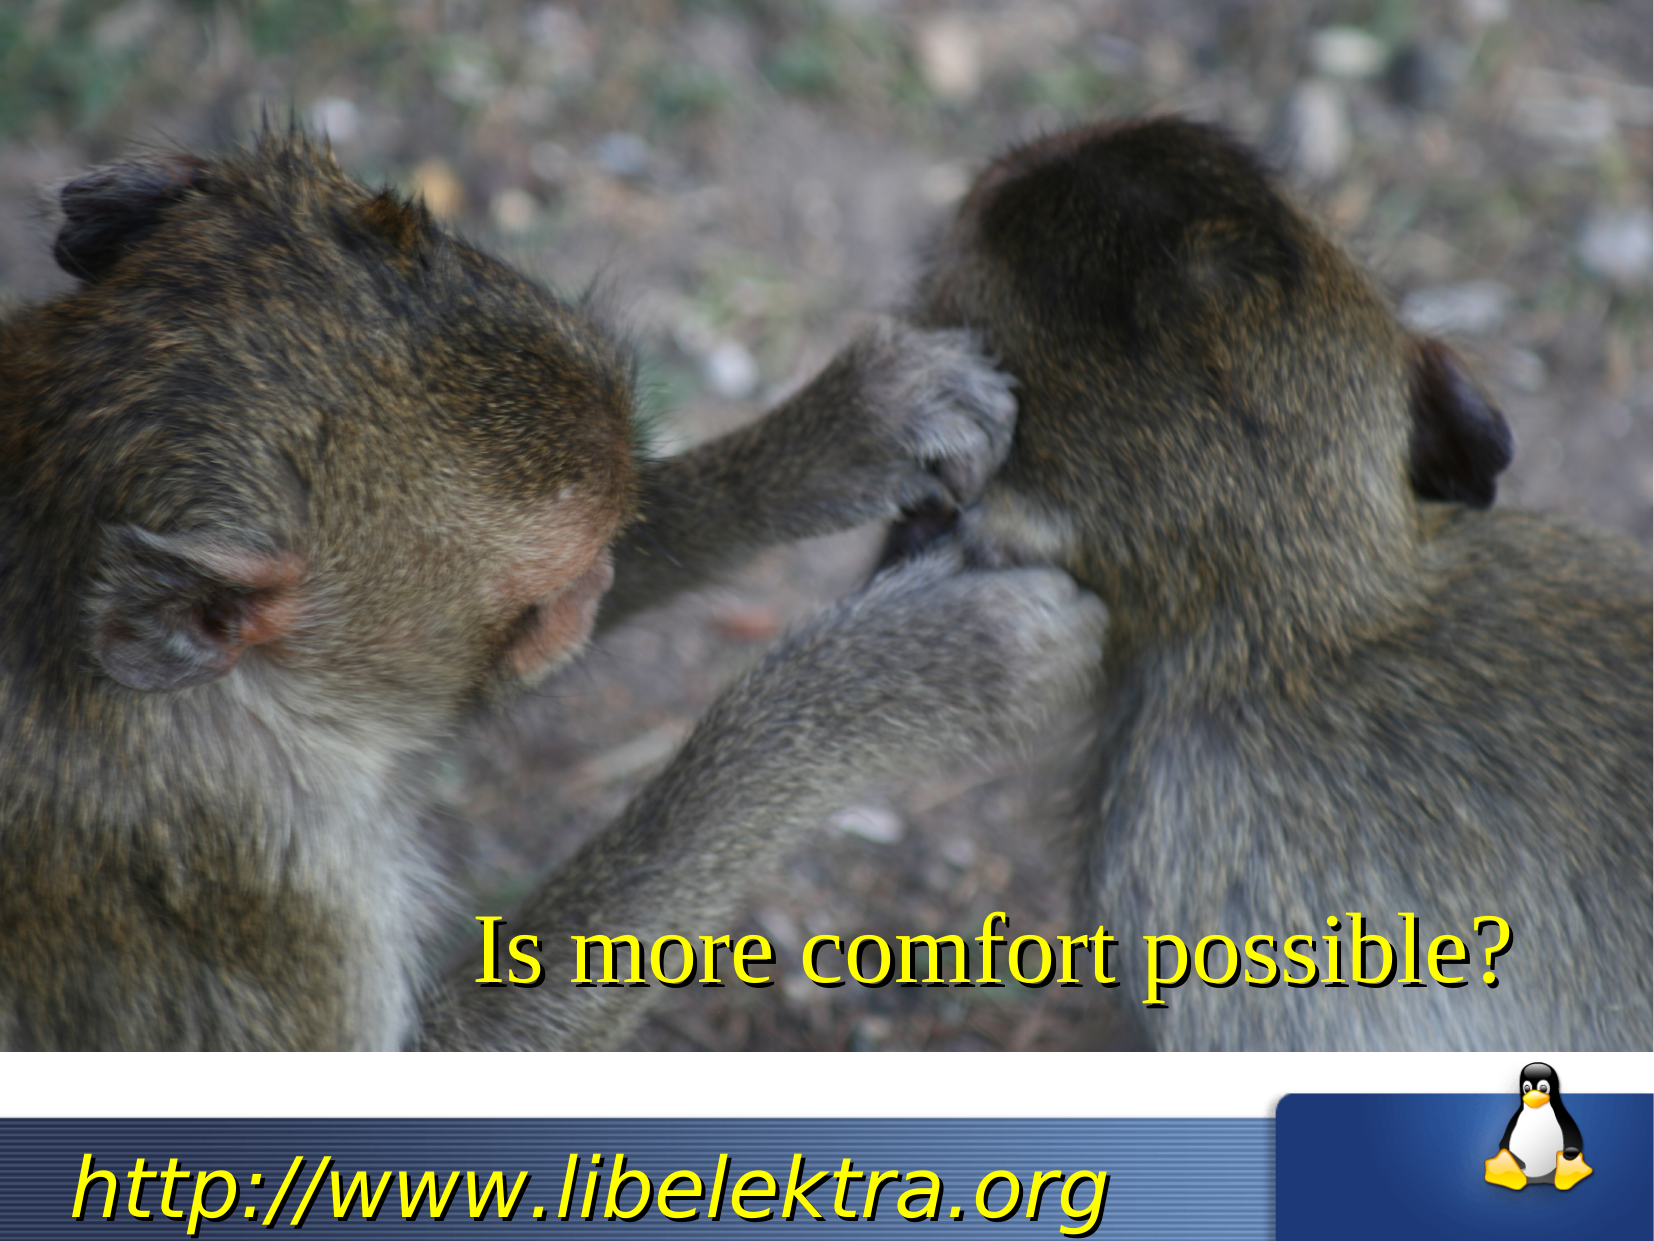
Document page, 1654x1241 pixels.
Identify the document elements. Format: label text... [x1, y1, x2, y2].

picture [0, 0, 1654, 1052]
picture [0, 1061, 1654, 1241]
text_box Is more comfort possible? [472, 885, 1617, 1010]
